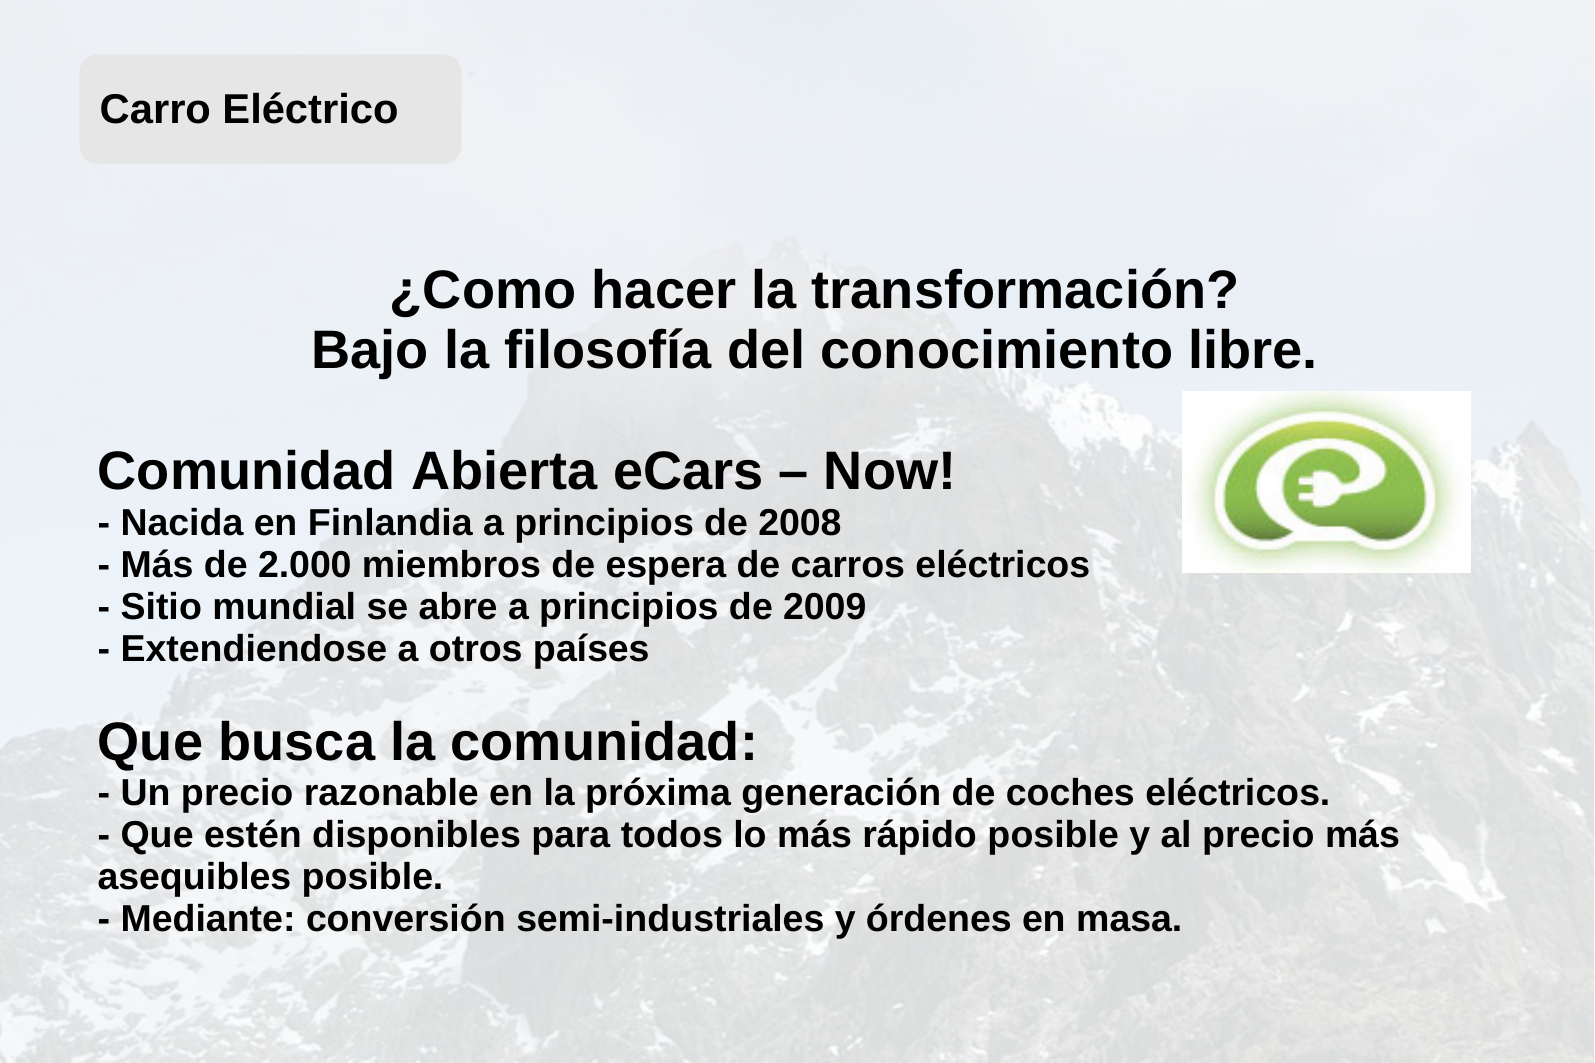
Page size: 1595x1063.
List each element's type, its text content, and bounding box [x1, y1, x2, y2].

subtitle ¿Como hacer la transformación? Bajo la filosofía del conocimiento libre. Comunidad Abierta eCars – Now! - Nacida en Finlandia a principios de 2008 - Más de 2.000 miembros de espera de carros eléctricos - Sitio mundial se abre a principios de 2009 - Extendiendose a otros países Que busca la comunidad: - Un precio razonable en la próxima generación de coches eléctricos. - Que estén disponibles para todos lo más rápido posible y al precio más asequibles posible. - Mediante: conversión semi-industriales y órdenes en masa. [97, 137, 1533, 1062]
text_box Carro Eléctrico [79, 54, 462, 164]
picture [1182, 391, 1471, 573]
